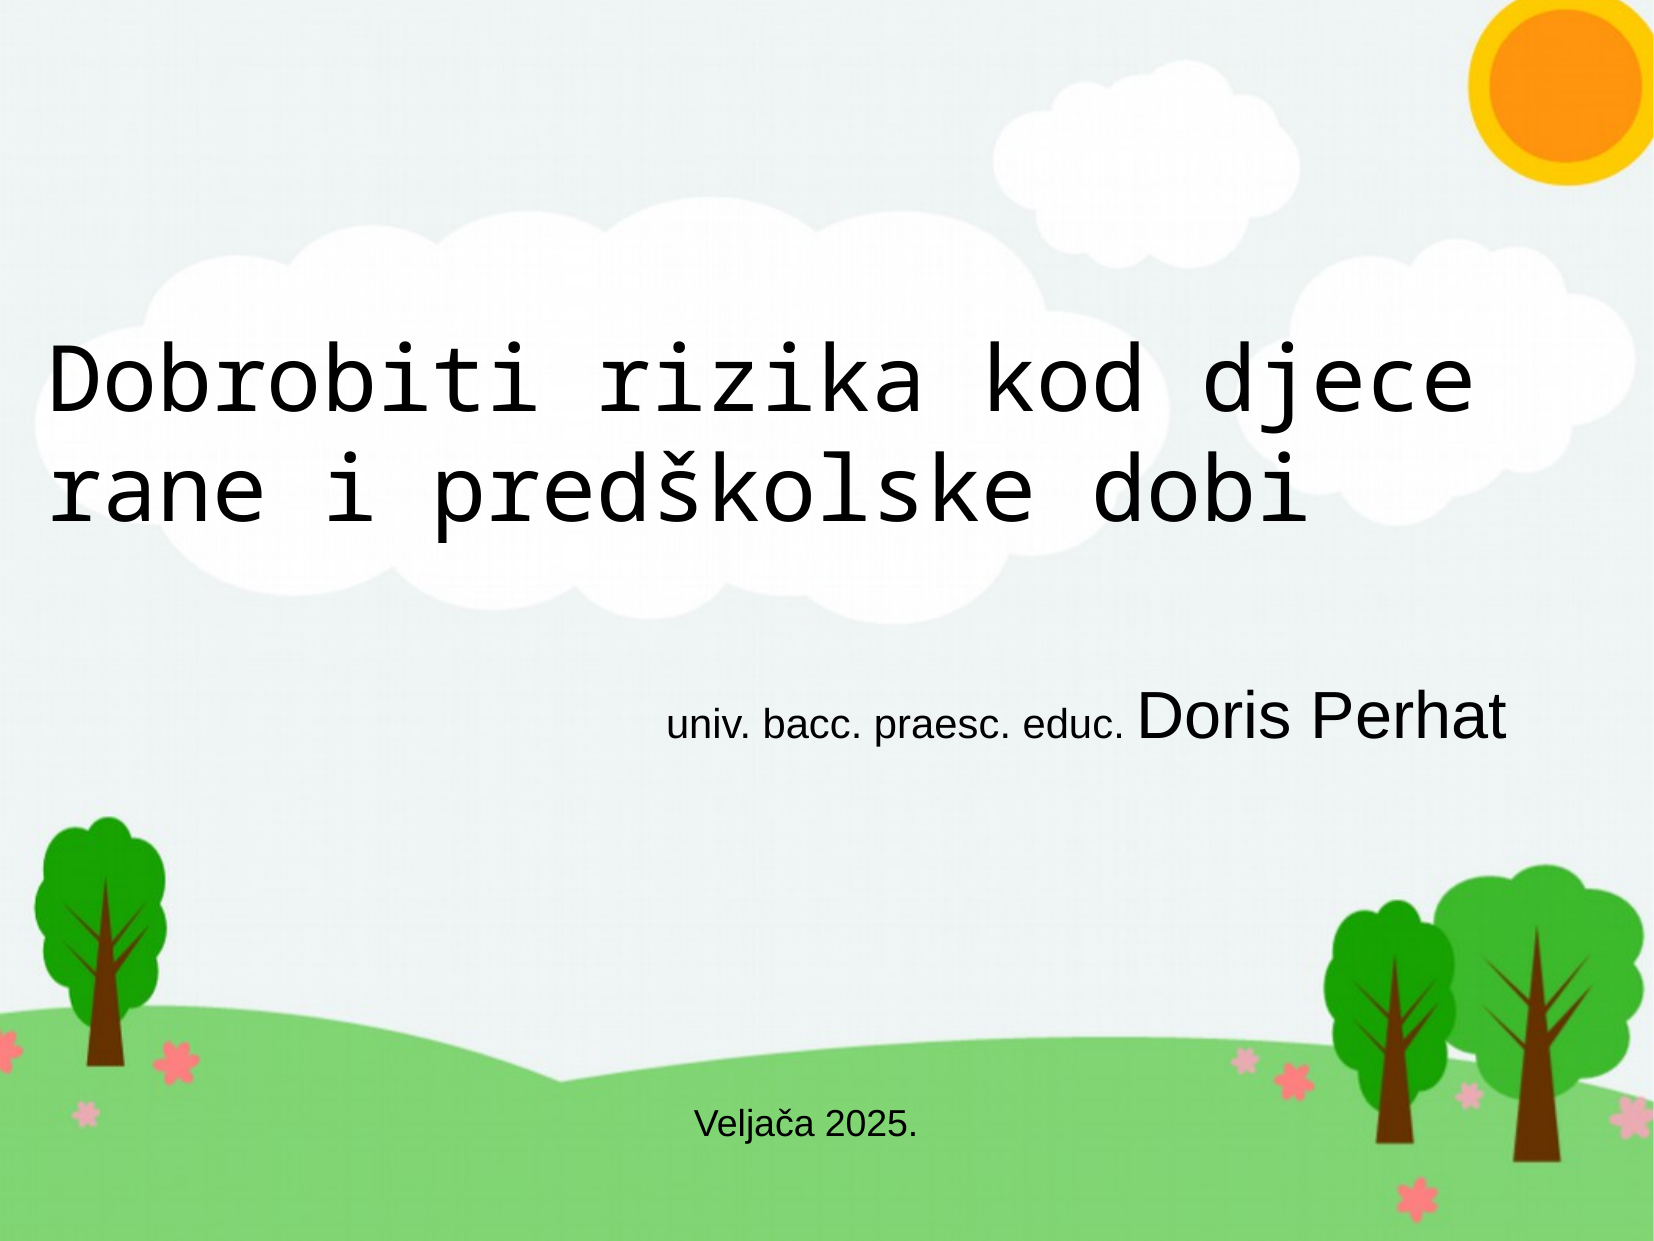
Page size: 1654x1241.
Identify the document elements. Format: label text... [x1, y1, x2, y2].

text_box Veljača 2025. [679, 1094, 1034, 1152]
subtitle univ. bacc. praesc. educ. Doris Perhat [661, 632, 1512, 792]
title Dobrobiti rizika kod djece rane i predškolske dobi [47, 283, 1512, 577]
